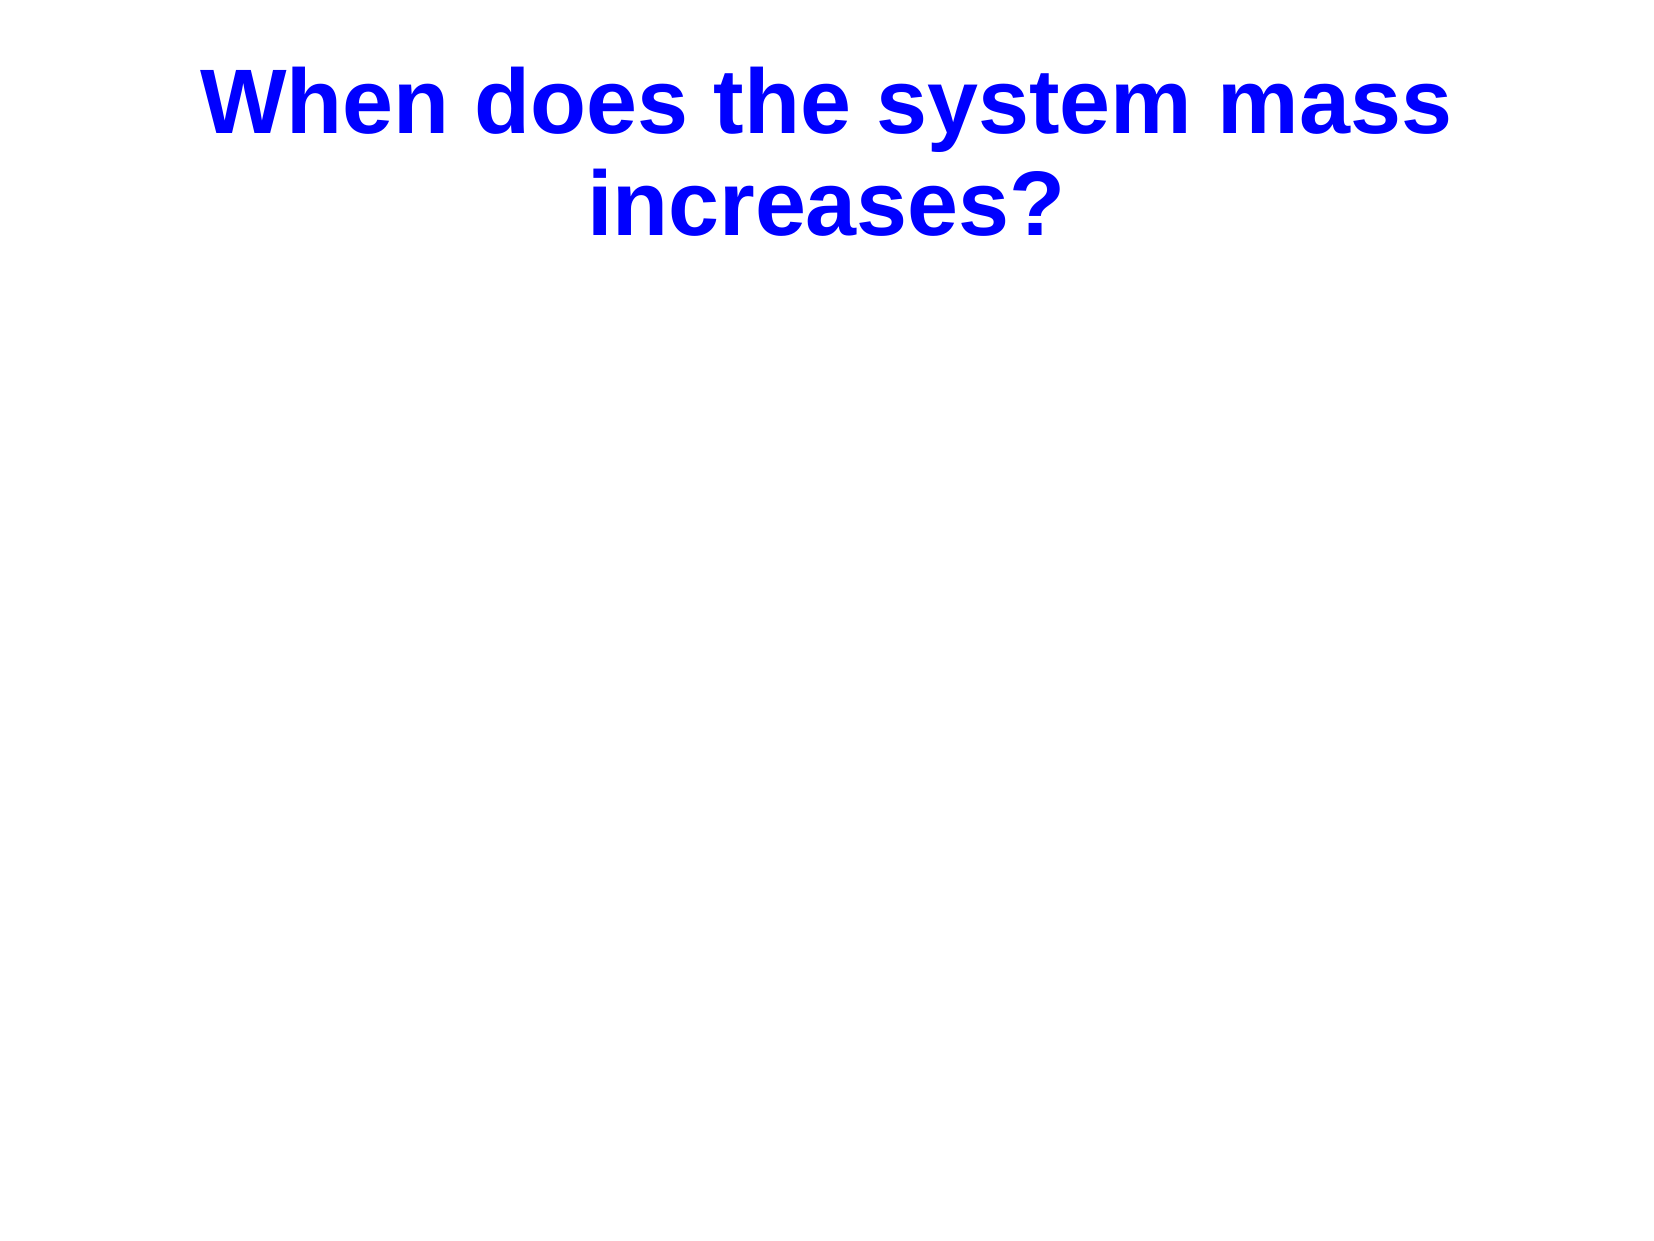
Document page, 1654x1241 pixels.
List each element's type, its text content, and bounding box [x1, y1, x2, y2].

title When does the system mass increases? [82, 49, 1571, 257]
